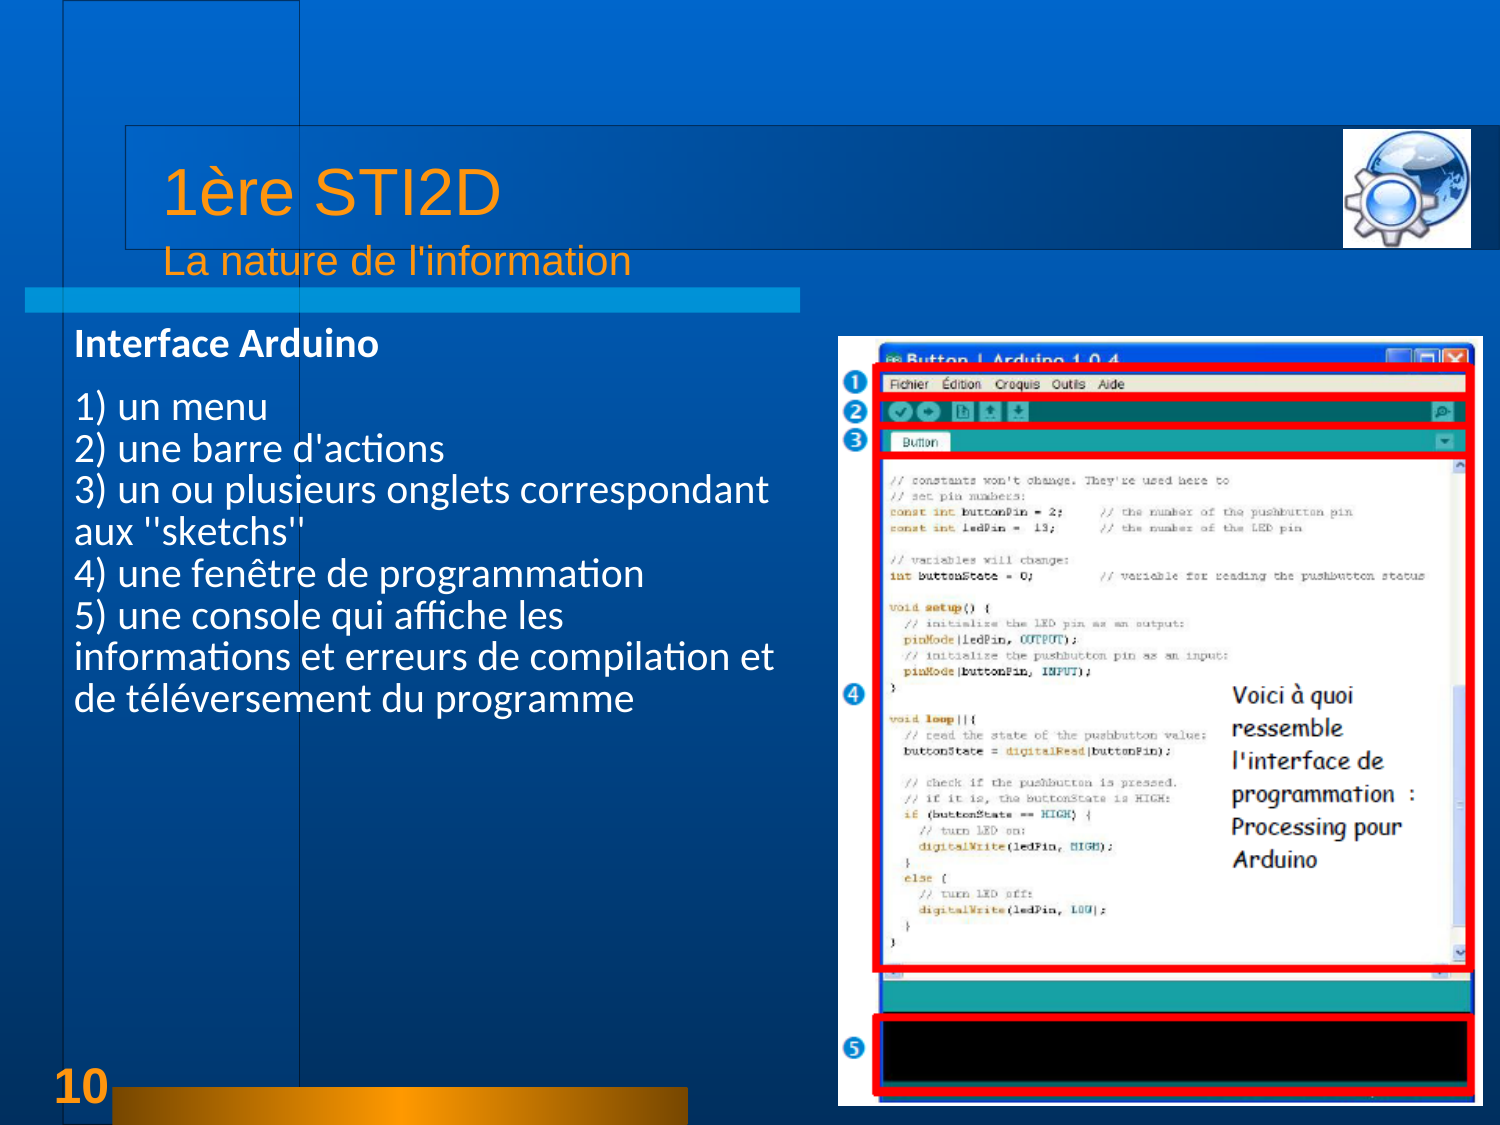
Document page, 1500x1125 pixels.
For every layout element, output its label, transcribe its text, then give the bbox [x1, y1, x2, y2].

picture [1343, 129, 1471, 248]
picture [838, 336, 1483, 1106]
text_box Interface Arduino un menu une barre d'actions un ou plusieurs onglets correspondant aux ''sketchs'' une fenêtre de programmation une console qui affiche les informations et erreurs de compilation et de téléversement du programme [59, 319, 798, 921]
